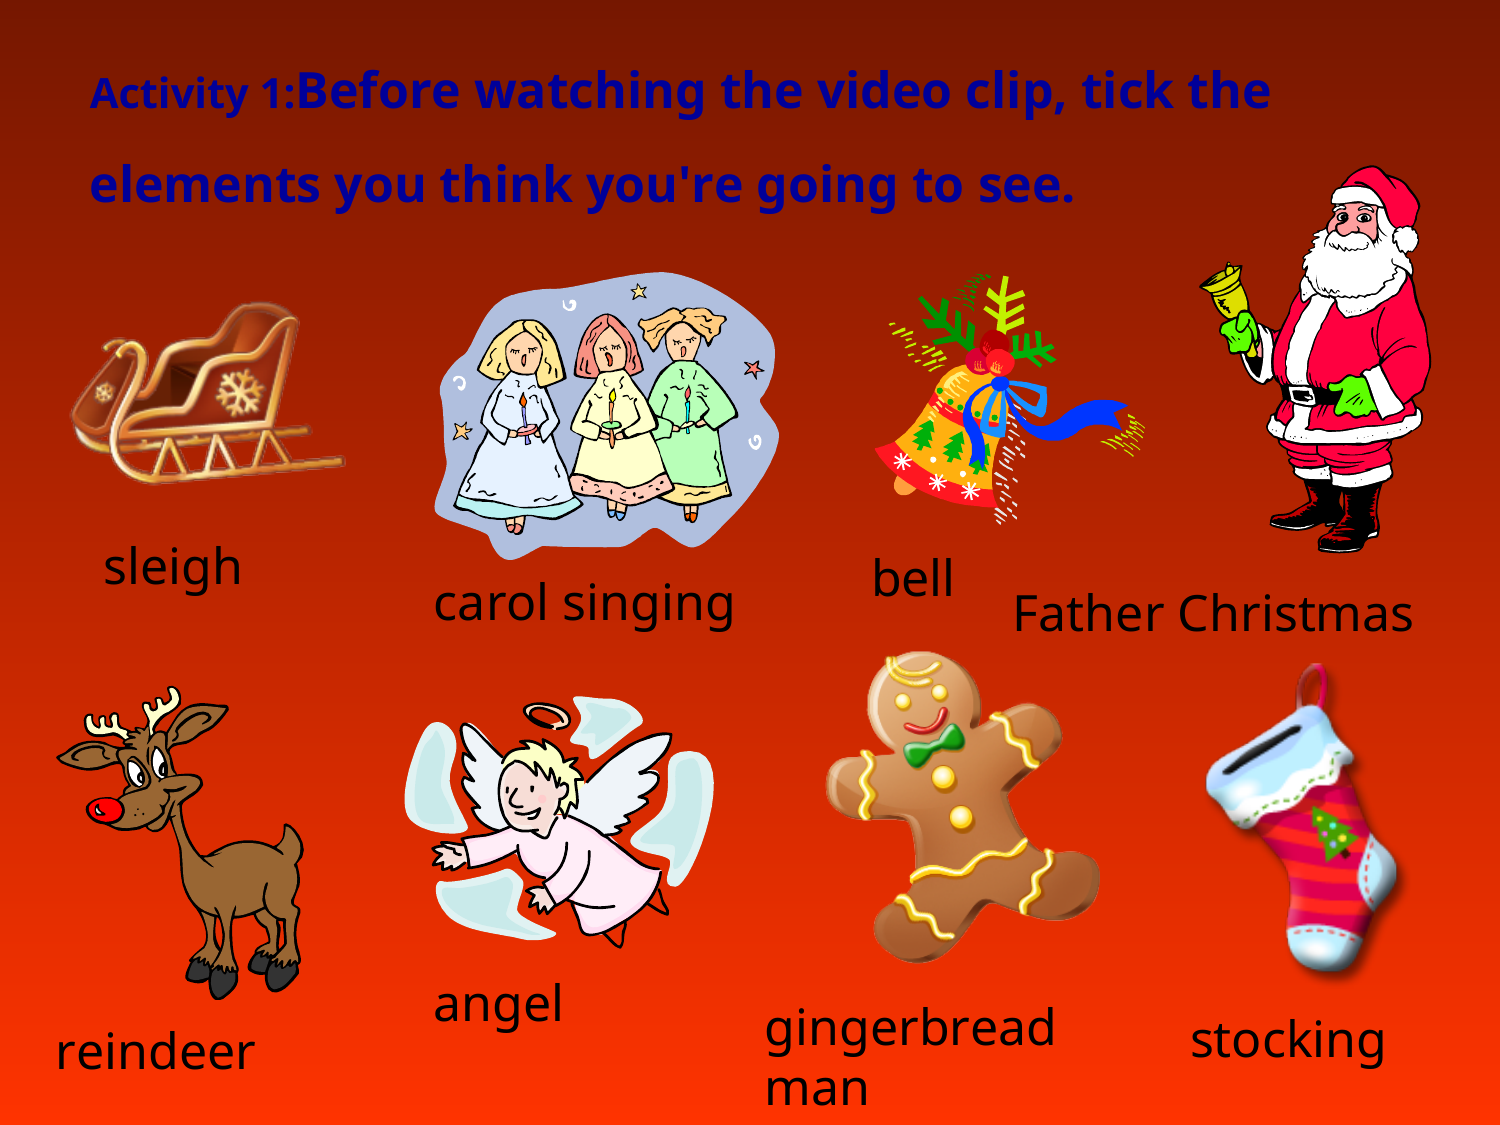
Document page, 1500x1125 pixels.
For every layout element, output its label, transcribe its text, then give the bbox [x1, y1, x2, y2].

text_box sleigh [88, 527, 278, 603]
picture [1198, 656, 1416, 989]
picture [820, 645, 1140, 965]
text_box carol singing [419, 562, 845, 638]
text_box Father Christmas [998, 574, 1471, 650]
text_box gingerbread man [749, 987, 1176, 1124]
text_box stocking [1175, 999, 1459, 1075]
picture [395, 692, 744, 949]
text_box bell [856, 538, 1010, 615]
title Activity 1:Before watching the video clip, tick the elements you think you're going to see. [75, 45, 1426, 233]
picture [430, 267, 784, 562]
picture [64, 255, 347, 537]
picture [53, 680, 321, 1000]
text_box reindeer [41, 1011, 325, 1087]
picture [868, 267, 1152, 532]
picture [1198, 160, 1434, 554]
text_box angel [419, 964, 632, 1040]
